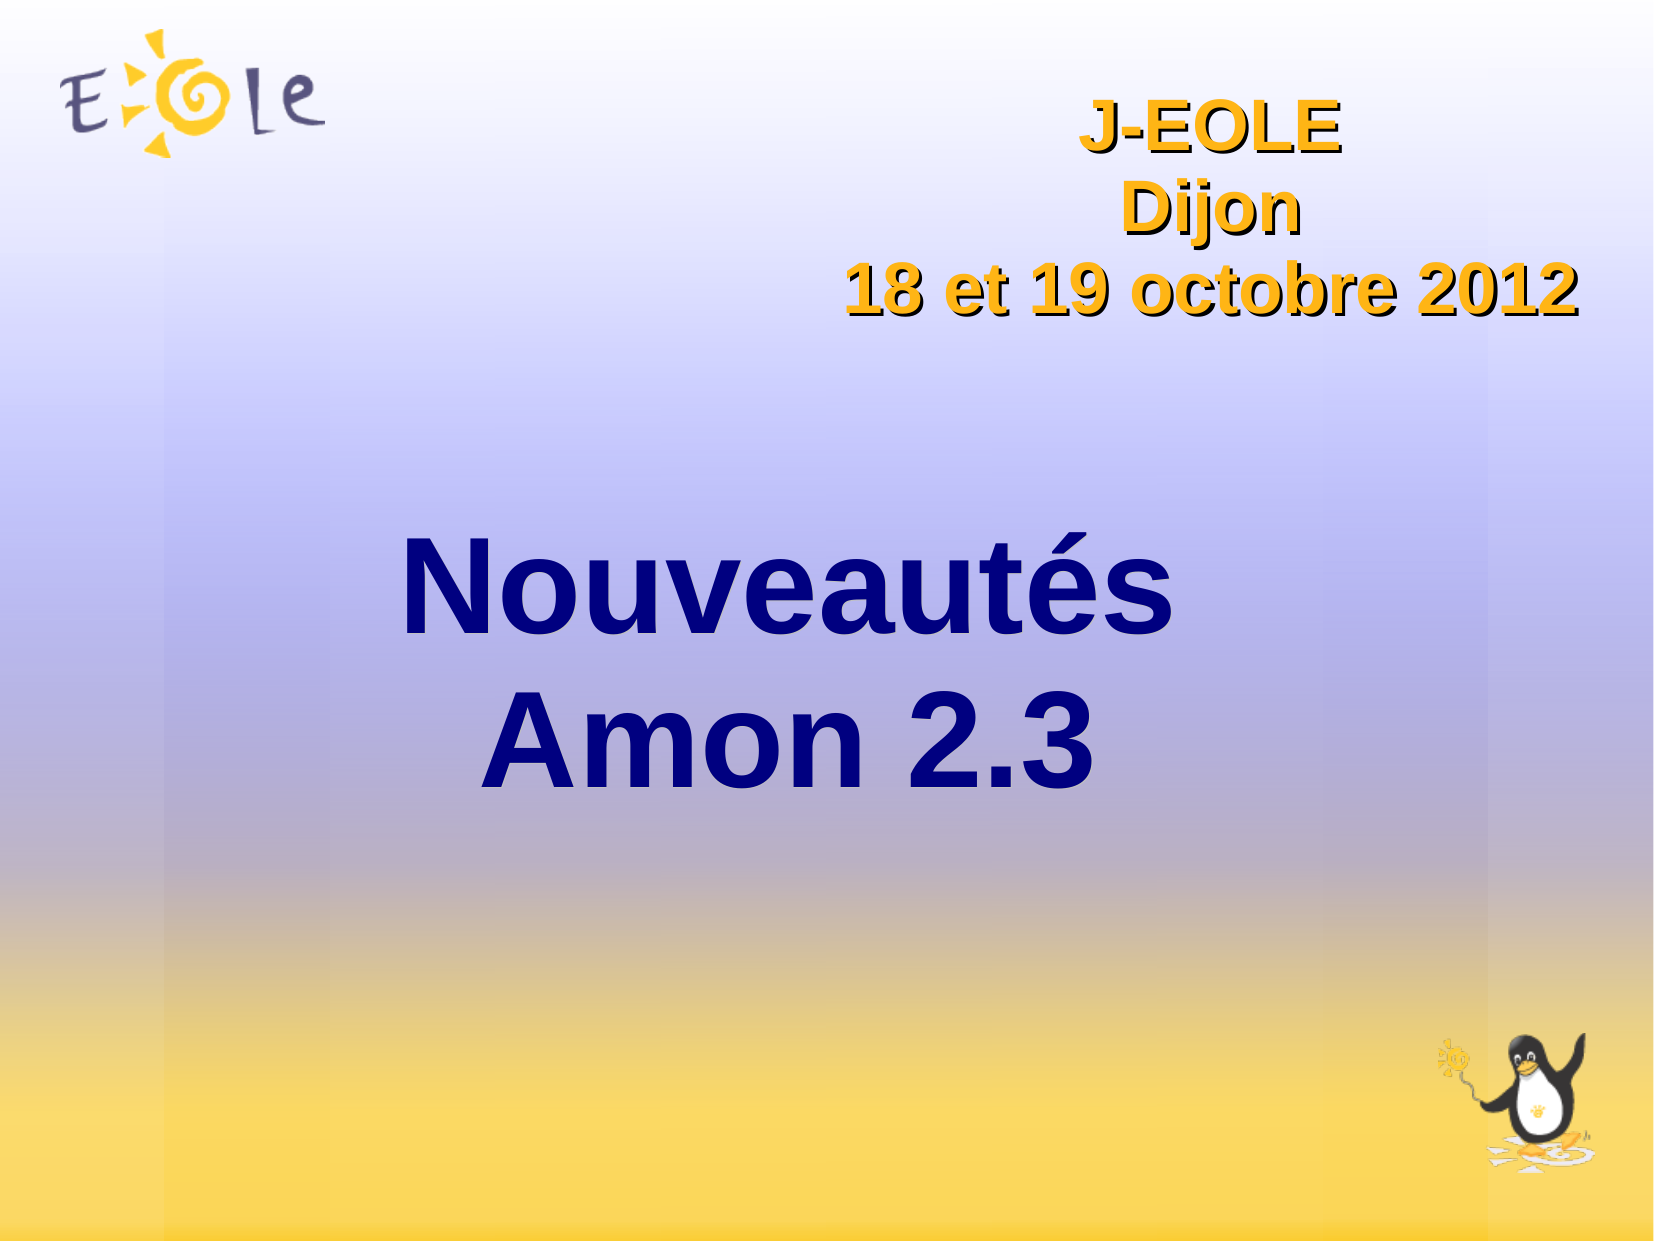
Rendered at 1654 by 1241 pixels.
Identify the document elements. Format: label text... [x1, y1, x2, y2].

title J-EOLE Dijon 18 et 19 octobre 2012 [767, 0, 1654, 414]
text_box Nouveautés Amon 2.3 [383, 501, 1194, 870]
picture [0, 0, 1654, 1241]
